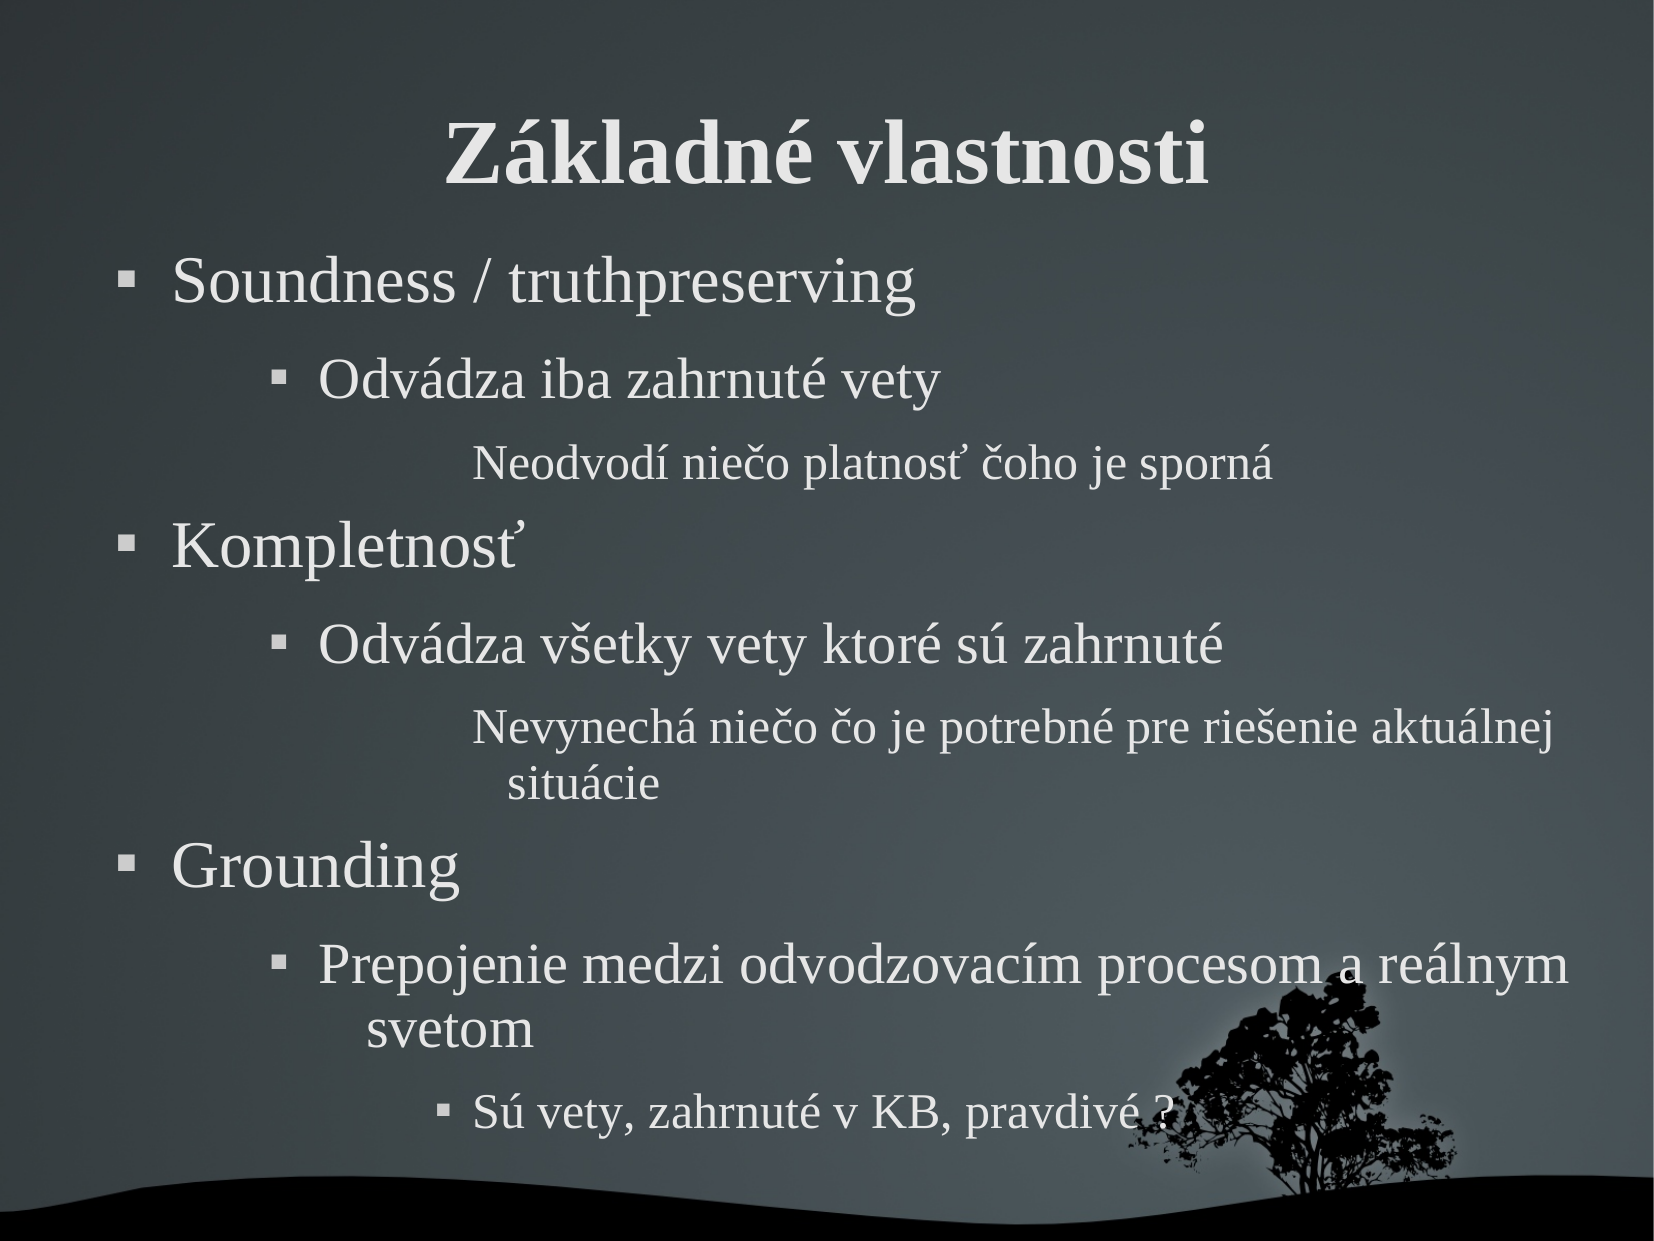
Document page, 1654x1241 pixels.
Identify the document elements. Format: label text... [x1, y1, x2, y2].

list Soundness / truthpreserving Odvádza iba zahrnuté vety Neodvodí niečo platnosť čoho je sporná Kompletnosť Odvádza všetky vety ktoré sú zahrnuté Nevynechá niečo čo je potrebné pre riešenie aktuálnej situácie Grounding Prepojenie medzi odvodzovacím procesom a reálnym svetom Sú vety, zahrnuté v KB, pravdivé ? [82, 242, 1571, 1205]
picture [0, 0, 1654, 1241]
title Základné vlastnosti [82, 56, 1571, 242]
